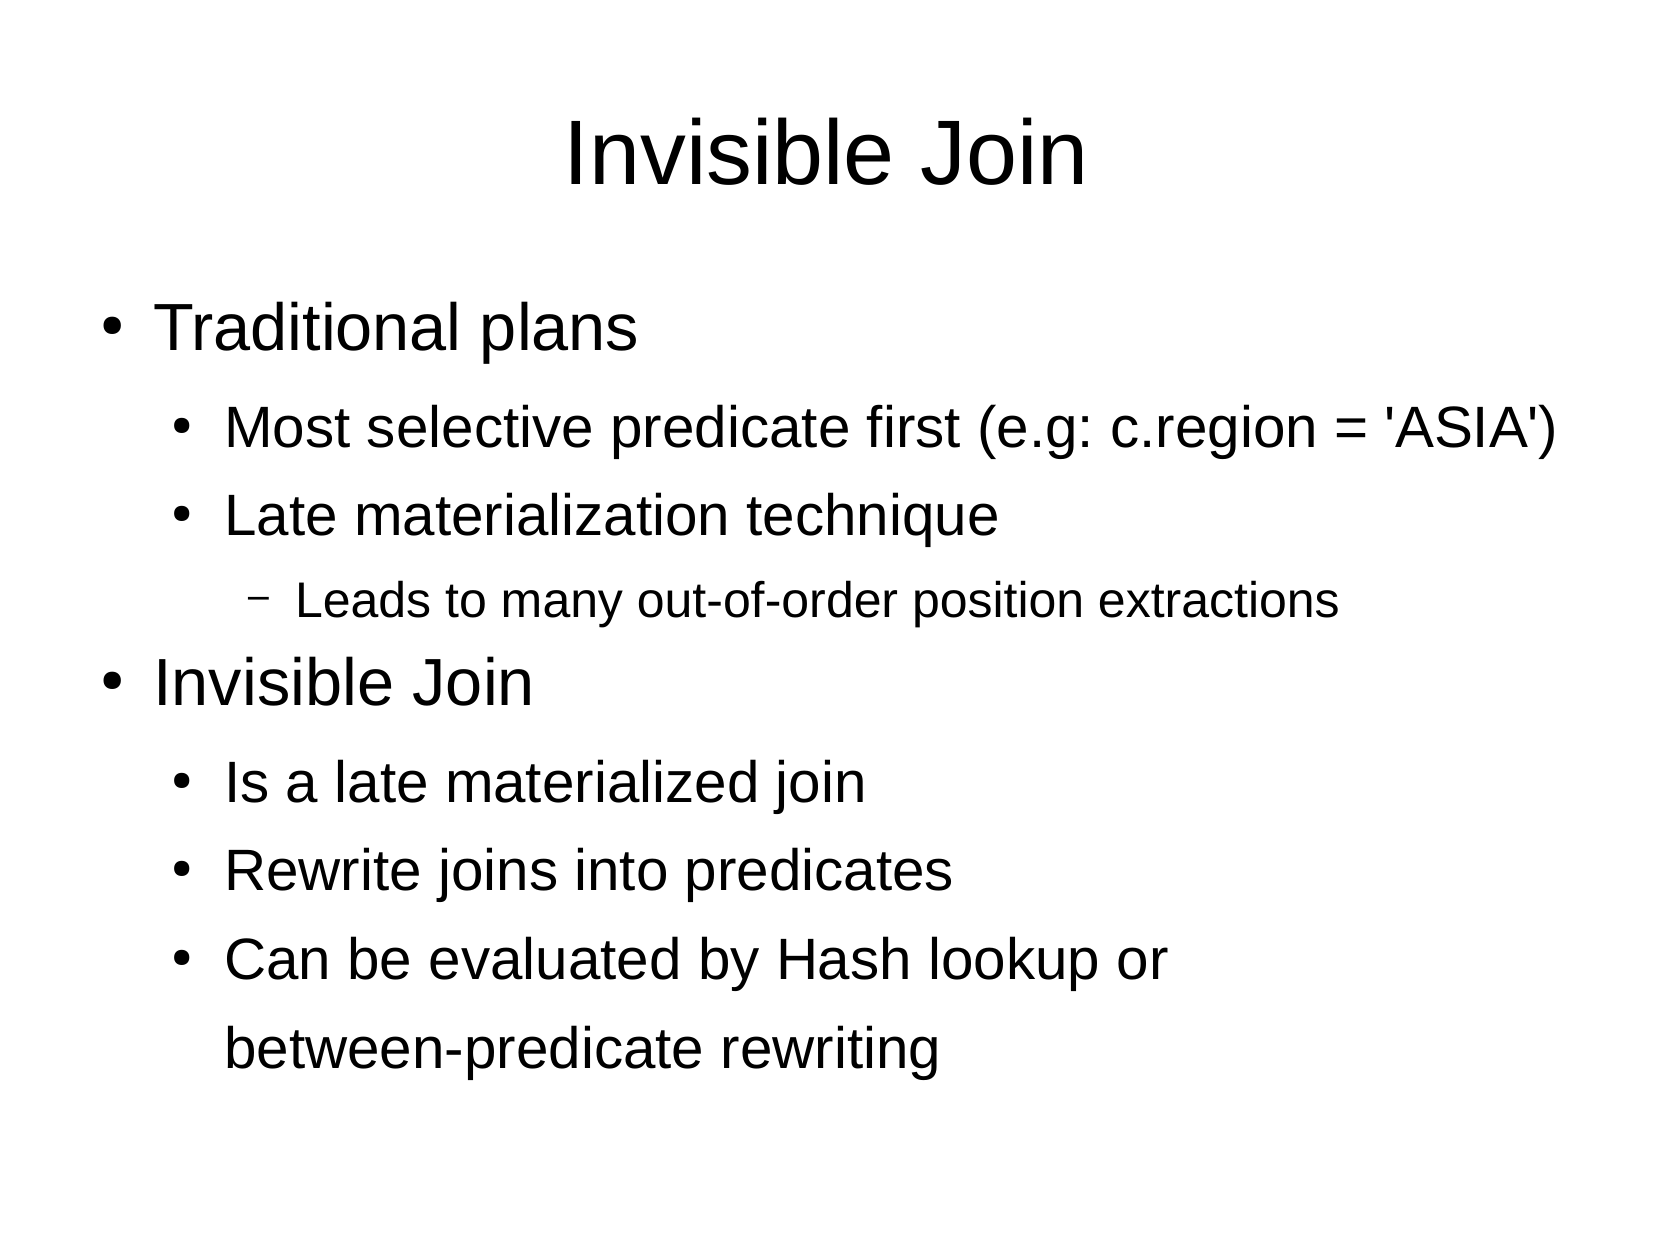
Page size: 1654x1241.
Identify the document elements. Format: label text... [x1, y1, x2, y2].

title Invisible Join [82, 56, 1571, 250]
list Traditional plans Most selective predicate first (e.g: c.region = 'ASIA') Late materialization technique Leads to many out-of-order position extractions Invisible Join Is a late materialized join Rewrite joins into predicates Can be evaluated by Hash lookup or between-predicate rewriting [82, 290, 1571, 1109]
